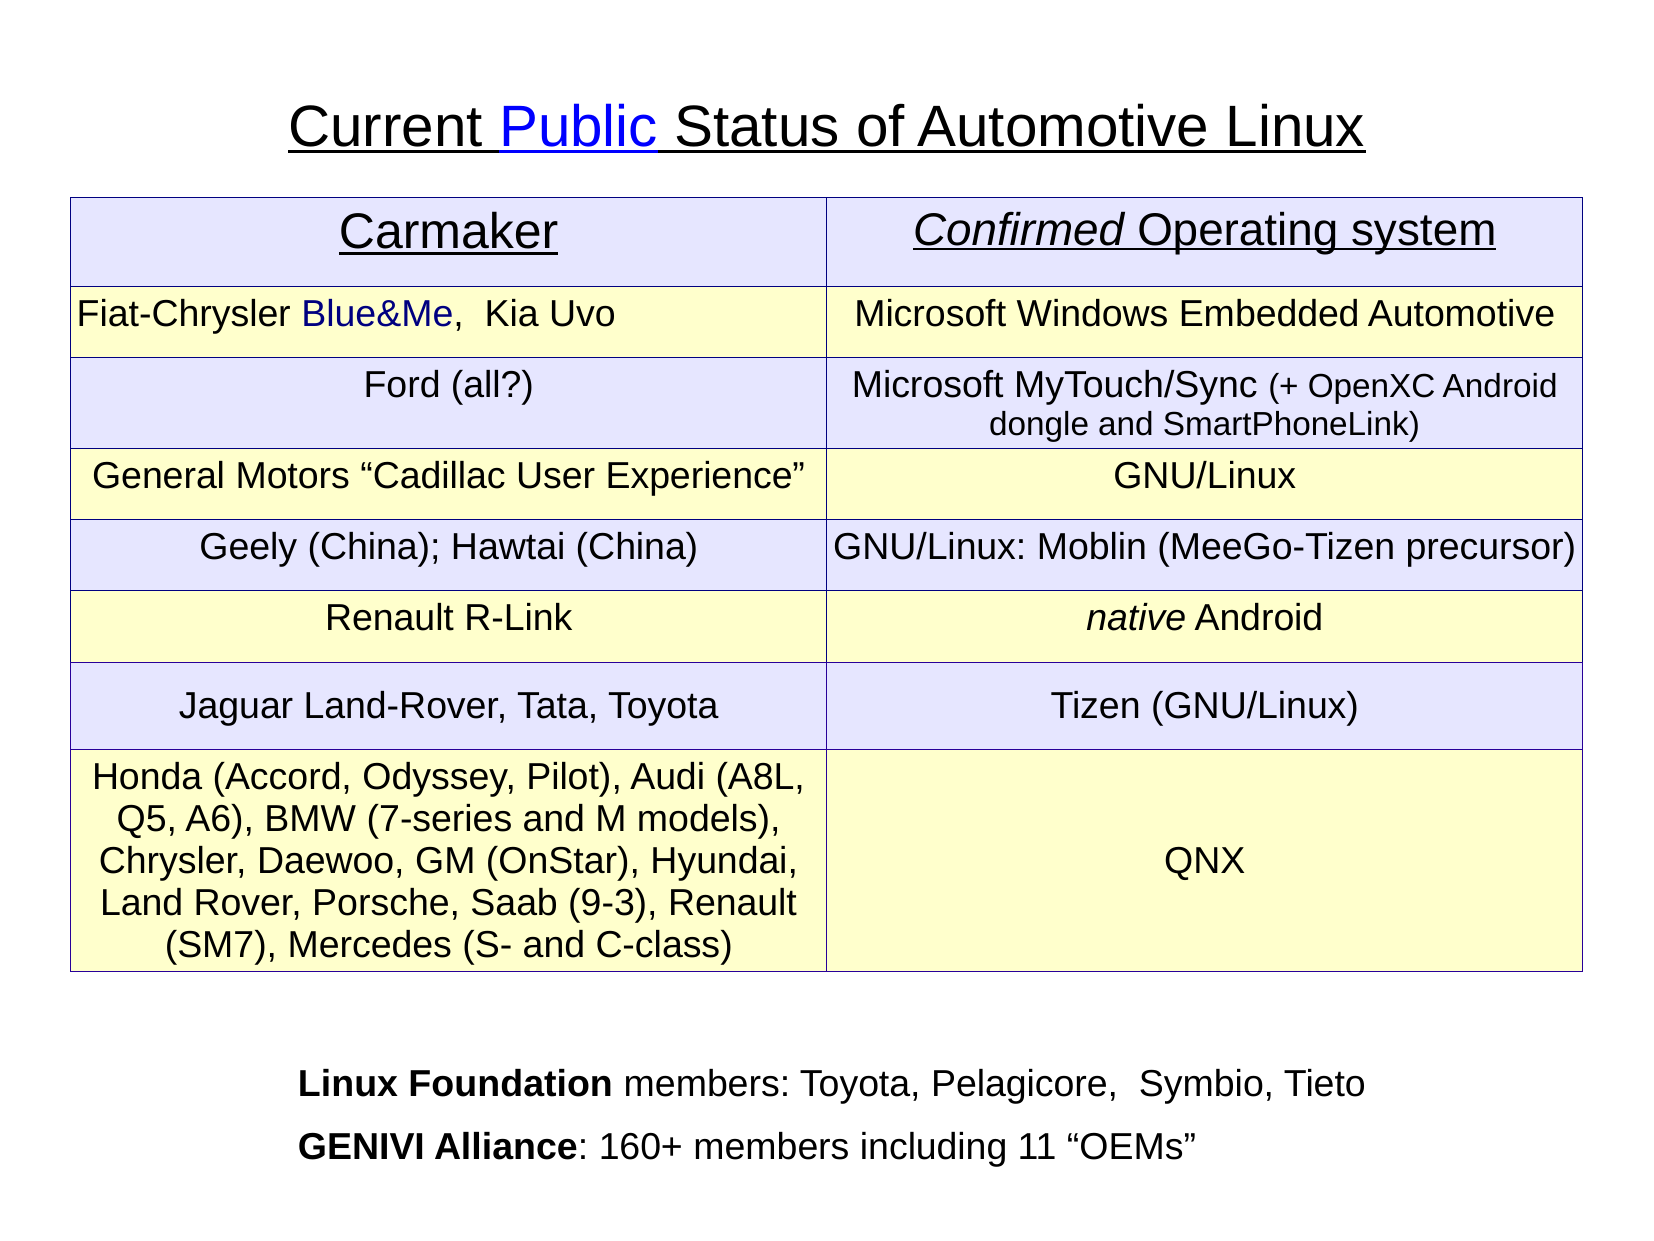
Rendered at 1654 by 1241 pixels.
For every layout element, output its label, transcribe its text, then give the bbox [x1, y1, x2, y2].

table_cell Renault R-Link [71, 591, 826, 662]
table_cell Microsoft MyTouch/Sync (+ OpenXC Android dongle and SmartPhoneLink) [827, 358, 1582, 448]
table_cell Honda (Accord, Odyssey, Pilot), Audi (A8L, Q5, A6), BMW (7-series and M models), Chrysler, Daewoo, GM (OnStar), Hyundai, Land Rover, Porsche, Saab (9-3), Renault (SM7), Mercedes (S- and C-class) [71, 750, 826, 971]
table_cell GNU/Linux: Moblin (MeeGo-Tizen precursor) [827, 520, 1582, 590]
table_cell Microsoft Windows Embedded Automotive [827, 287, 1582, 357]
table_cell GNU/Linux [827, 449, 1582, 519]
table_cell Ford (all?) [71, 358, 826, 448]
text_box Current Public Status of Automotive Linux [273, 86, 1382, 167]
table_header Confirmed Operating system [827, 198, 1582, 286]
table_header Carmaker [71, 198, 826, 286]
table_cell QNX [827, 750, 1582, 971]
table_cell Jaguar Land-Rover, Tata, Toyota [71, 663, 826, 749]
table_cell Fiat-Chrysler Blue&Me, Kia Uvo [71, 287, 826, 357]
table_cell General Motors “Cadillac User Experience” [71, 449, 826, 519]
table_cell Tizen (GNU/Linux) [827, 663, 1582, 749]
text_box Linux Foundation members: Toyota, Pelagicore, Symbio, Tieto GENIVI Alliance: 160+ members including 11 “OEMs” [283, 1033, 1381, 1154]
table_cell Geely (China); Hawtai (China) [71, 520, 826, 590]
table_cell native Android [827, 591, 1582, 662]
